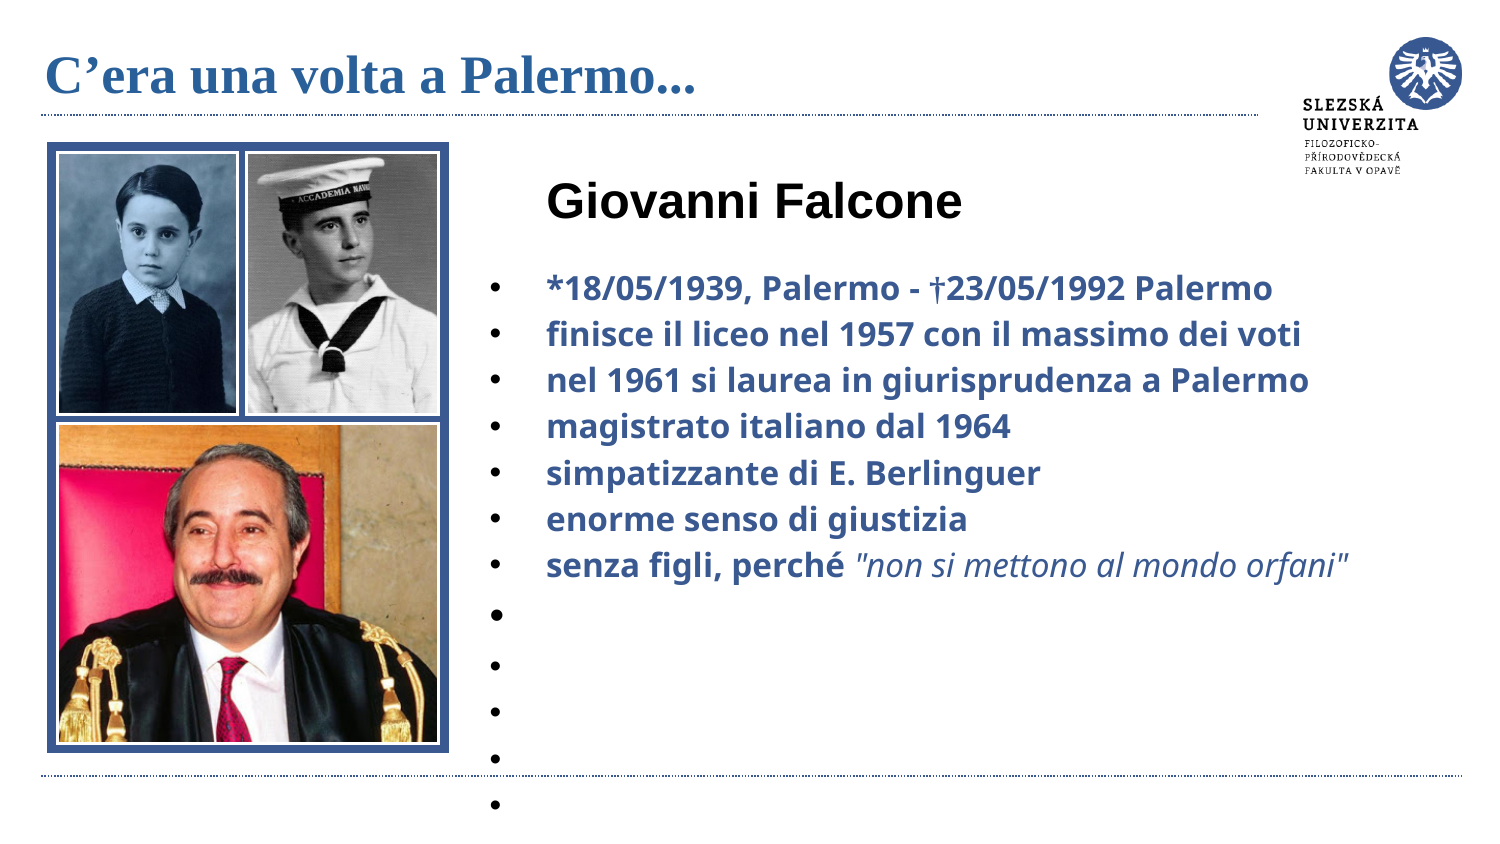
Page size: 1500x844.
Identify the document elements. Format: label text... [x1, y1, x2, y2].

picture [59, 153, 237, 414]
picture [248, 153, 438, 414]
picture [59, 425, 437, 742]
title Cʼera una volta a Palermo... [29, 32, 1123, 116]
text_box Giovanni Falcone [531, 165, 1406, 249]
list *18/05/1939, Palermo - †23/05/1992 Palermo finisce il liceo nel 1957 con il massimo dei voti nel 1961 si laurea in giurisprudenza a Palermo magistrato italiano dal 1964 simpatizzante di E. Berlinguer enorme senso di giustizia senza figli, perché "non si mettono al mondo orfani" [474, 259, 1489, 662]
text_box [47, 142, 449, 753]
